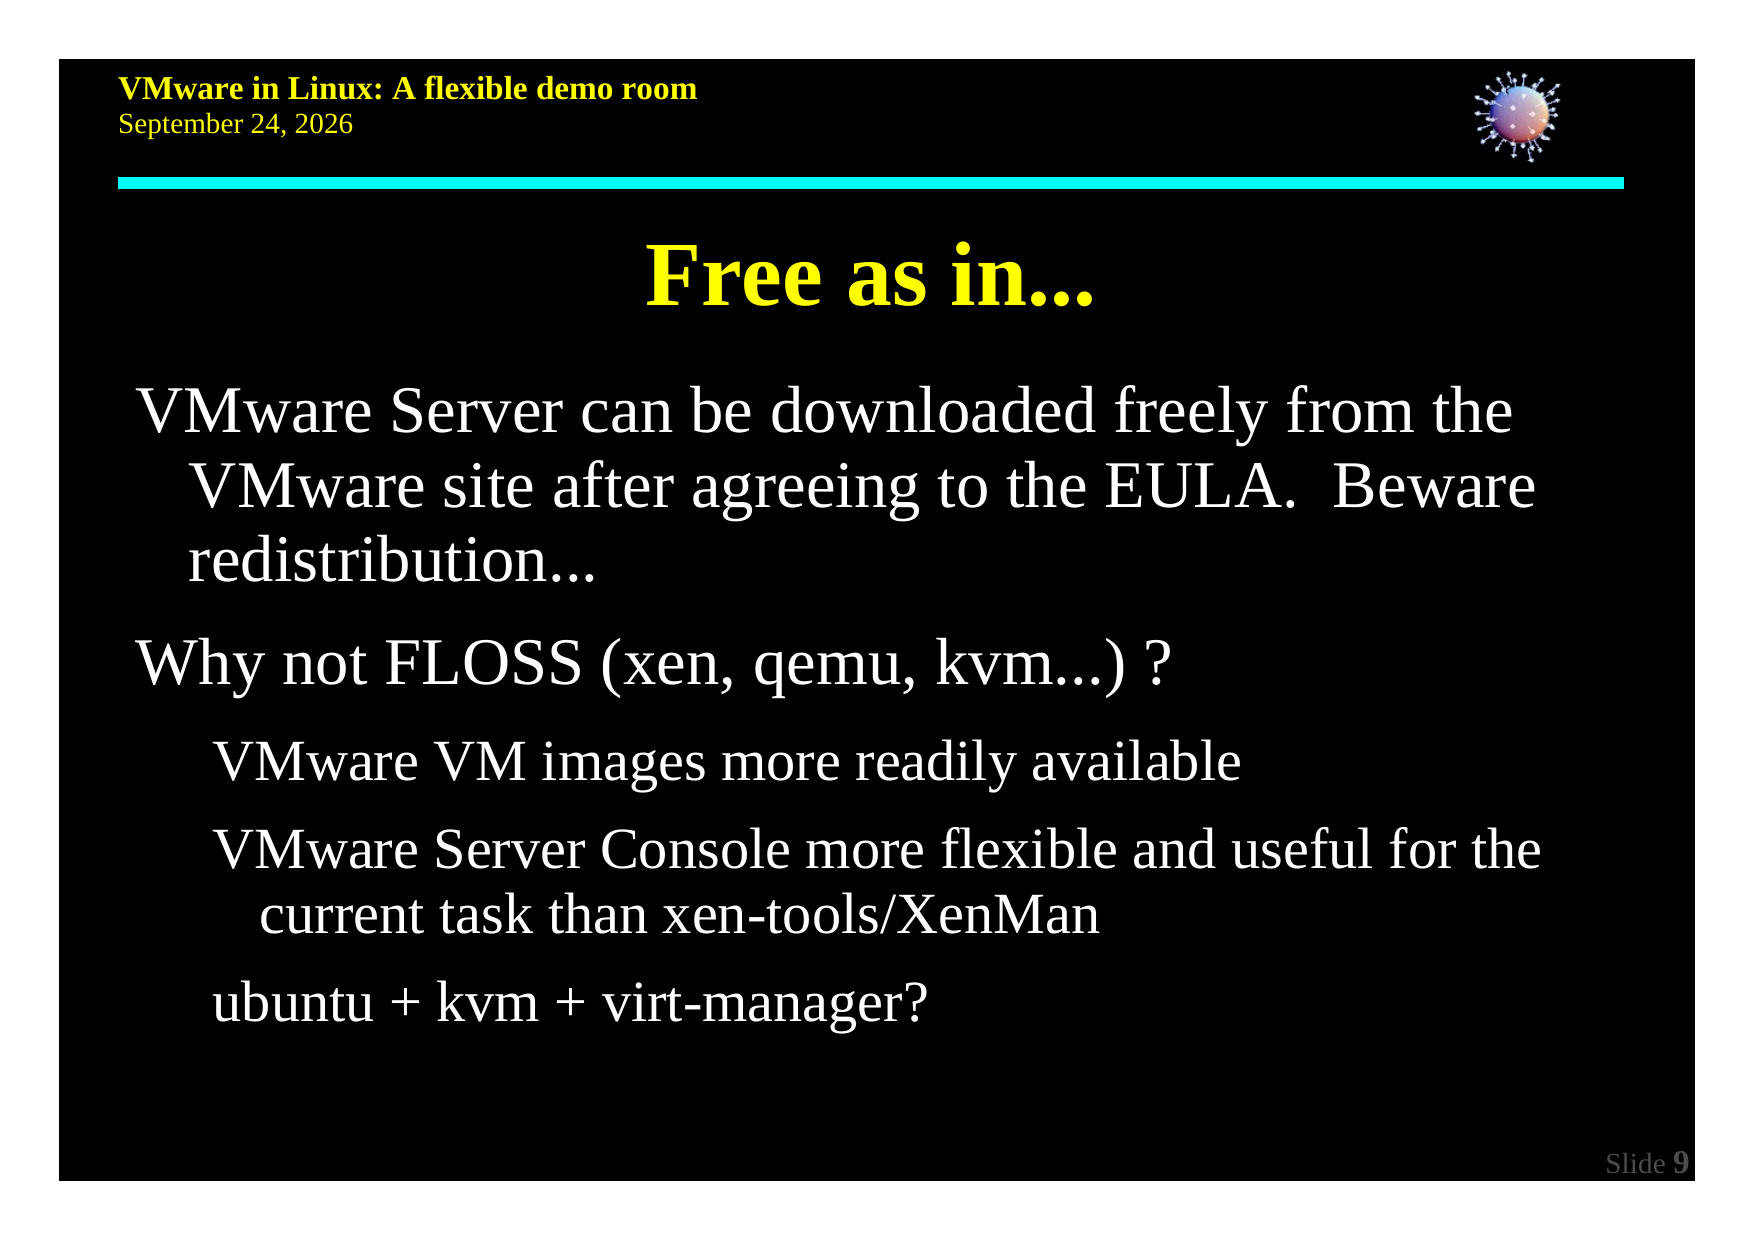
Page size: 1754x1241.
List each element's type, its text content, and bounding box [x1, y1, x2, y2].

picture [1464, 63, 1569, 174]
list VMware Server can be downloaded freely from the VMware site after agreeing to the EULA. Beware redistribution... Why not FLOSS (xen, qemu, kvm...) ? VMware VM images more readily available VMware Server Console more flexible and useful for the current task than xen-tools/XenMan ubuntu + kvm + virt-manager? [118, 373, 1625, 1172]
title Free as in... [118, 200, 1625, 349]
